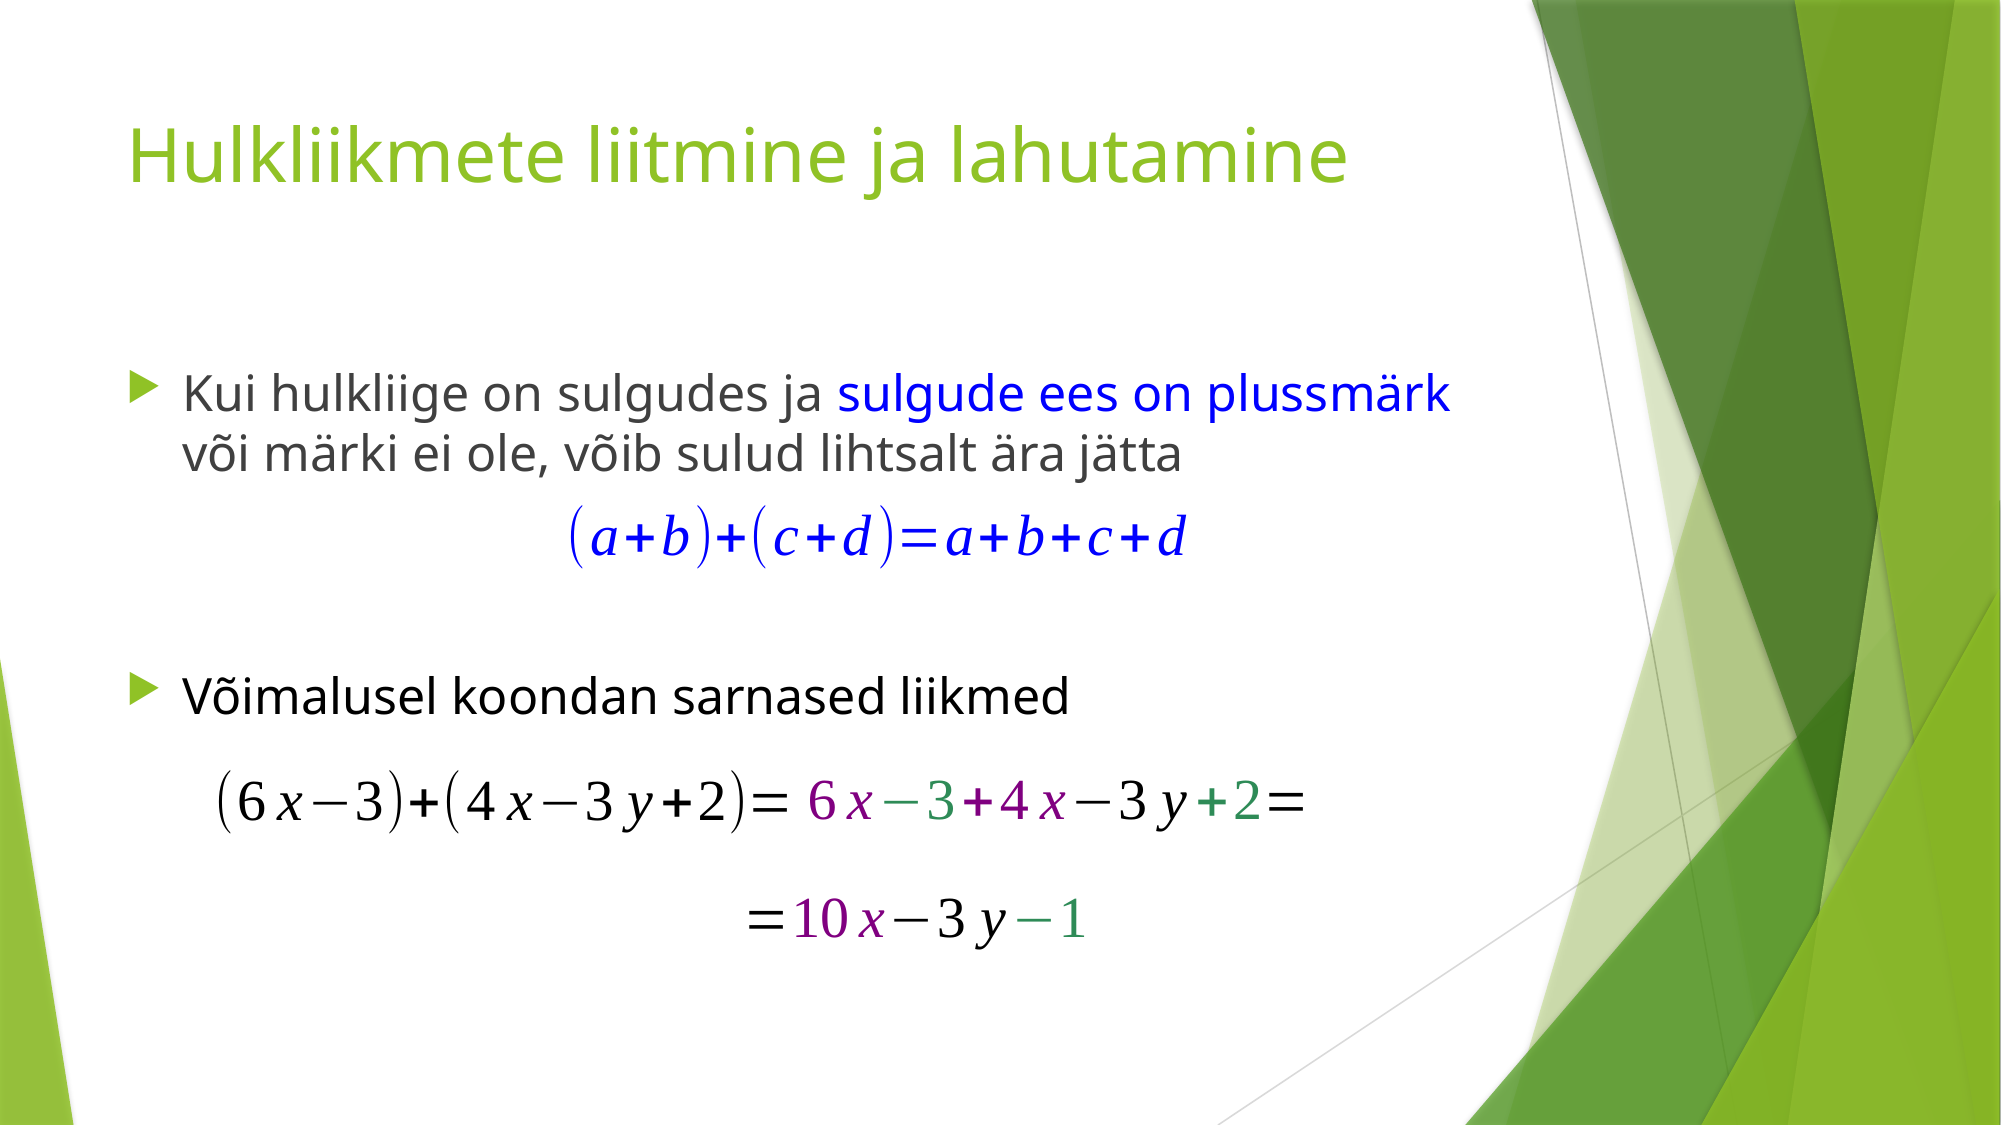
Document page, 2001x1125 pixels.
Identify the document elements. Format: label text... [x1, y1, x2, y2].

chart [208, 767, 1317, 838]
chart [730, 885, 1094, 951]
title Hulkliikmete liitmine ja lahutamine [111, 99, 1522, 317]
chart [561, 501, 1196, 572]
list Kui hulkliige on sulgudes ja sulgude ees on plussmärk või märki ei ole, võib sulud lihtsalt ära jätta Võimalusel koondan sarnased liikmed [111, 354, 1522, 992]
